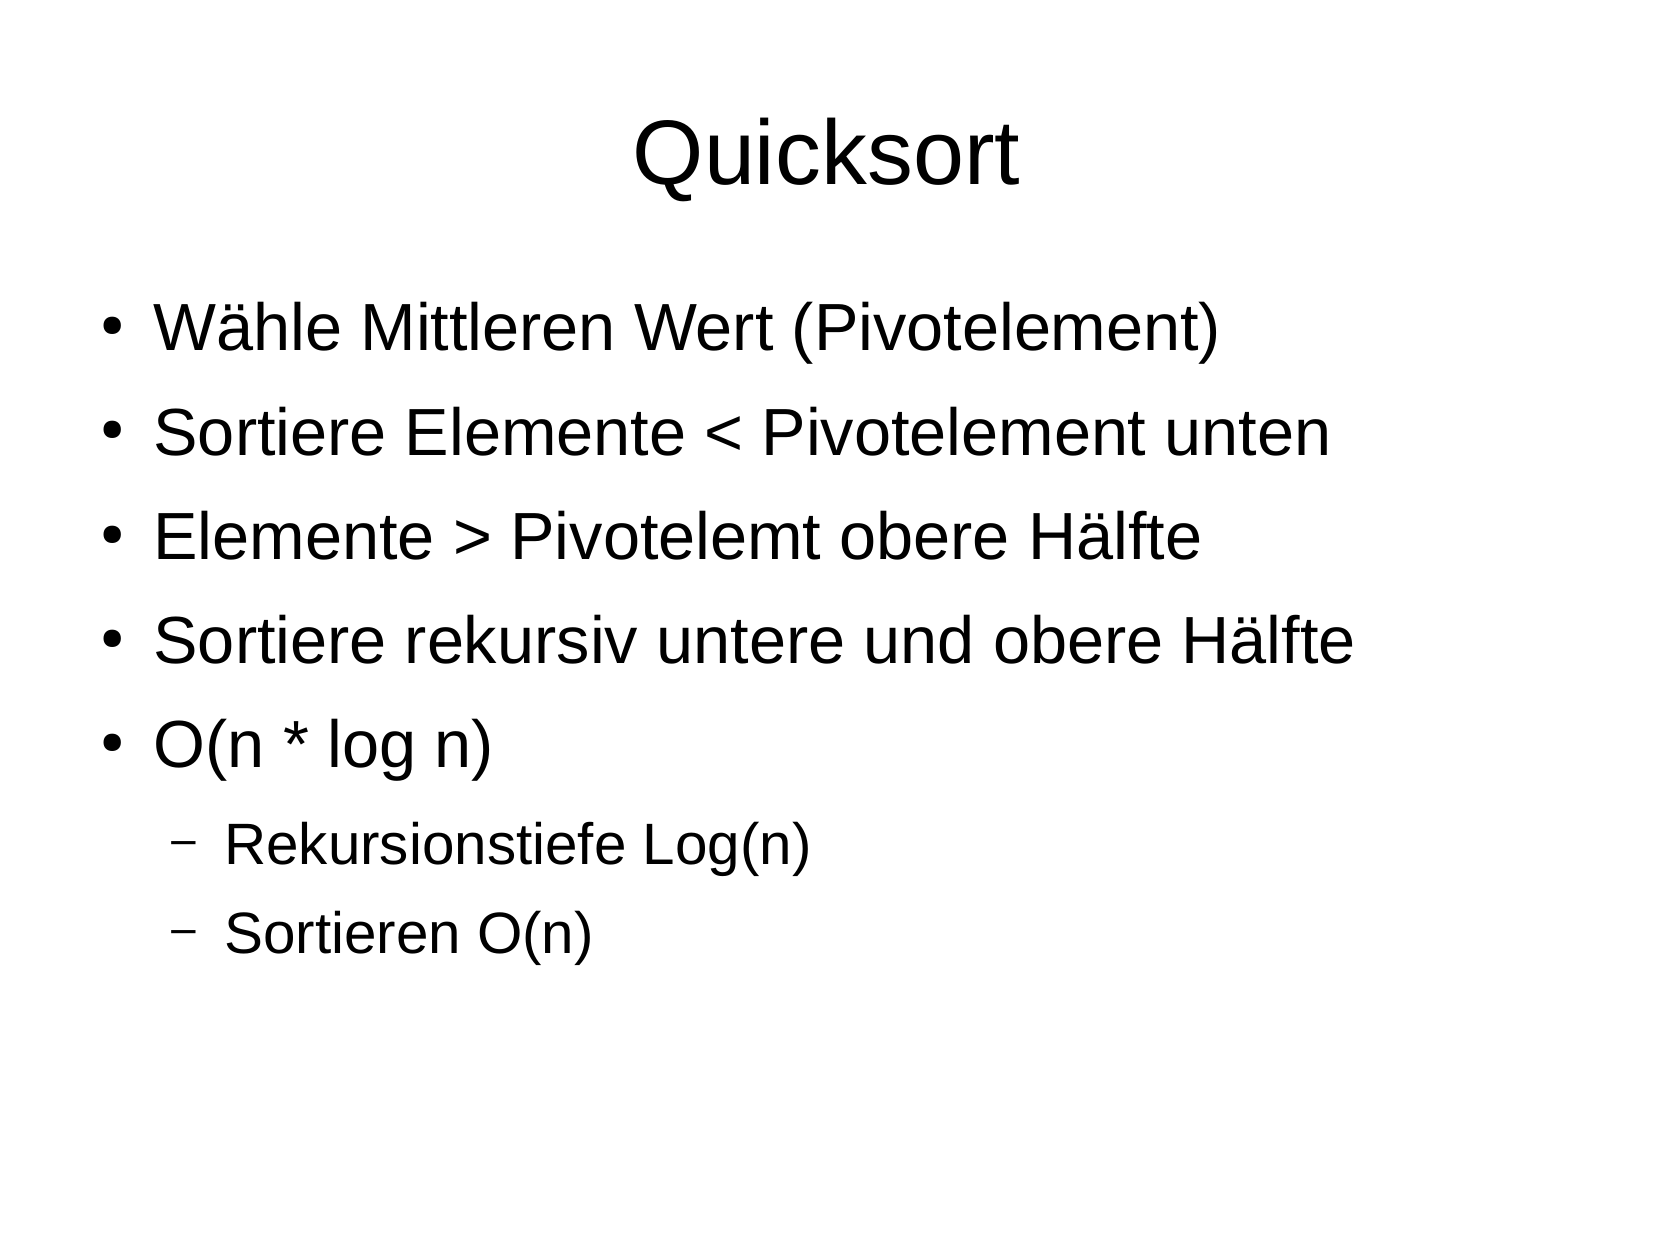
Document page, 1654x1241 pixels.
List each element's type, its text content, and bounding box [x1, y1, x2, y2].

list Wähle Mittleren Wert (Pivotelement) Sortiere Elemente < Pivotelement unten Elemente > Pivotelemt obere Hälfte Sortiere rekursiv untere und obere Hälfte O(n * log n) Rekursionstiefe Log(n) Sortieren O(n) [82, 290, 1571, 1010]
title Quicksort [82, 49, 1571, 257]
